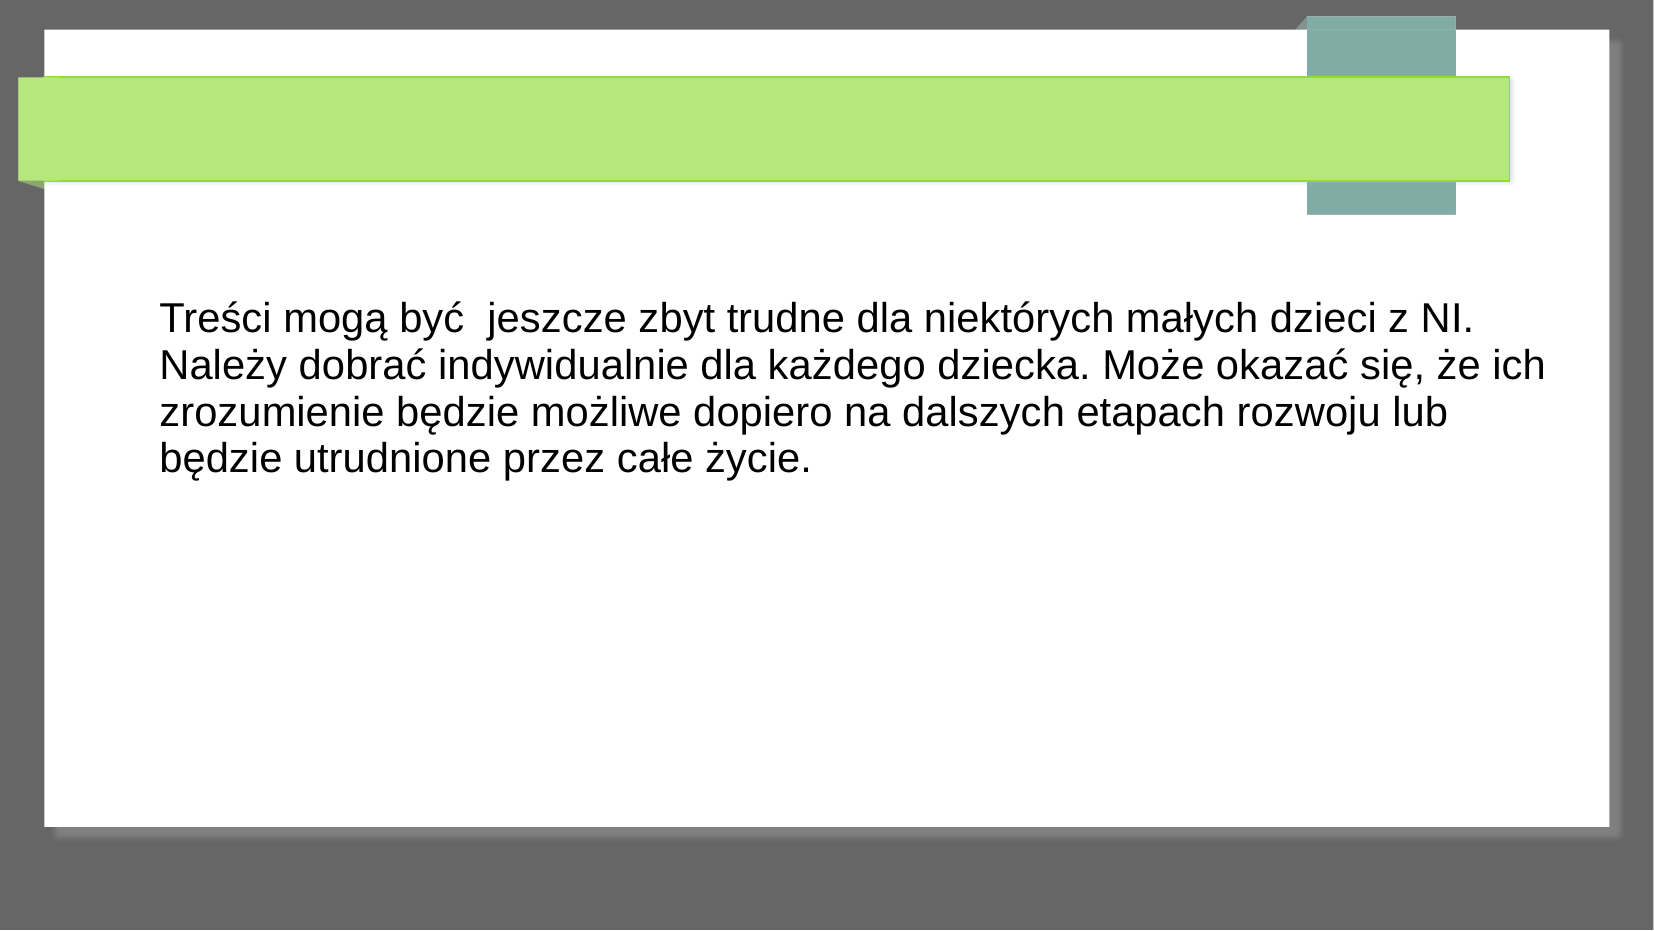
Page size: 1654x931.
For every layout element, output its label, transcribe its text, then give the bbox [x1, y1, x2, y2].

list Treści mogą być jeszcze zbyt trudne dla niektórych małych dzieci z NI. Należy dobrać indywidualnie dla każdego dziecka. Może okazać się, że ich zrozumienie będzie możliwe dopiero na dalszych etapach rozwoju lub będzie utrudnione przez całe życie. [88, 295, 1565, 886]
